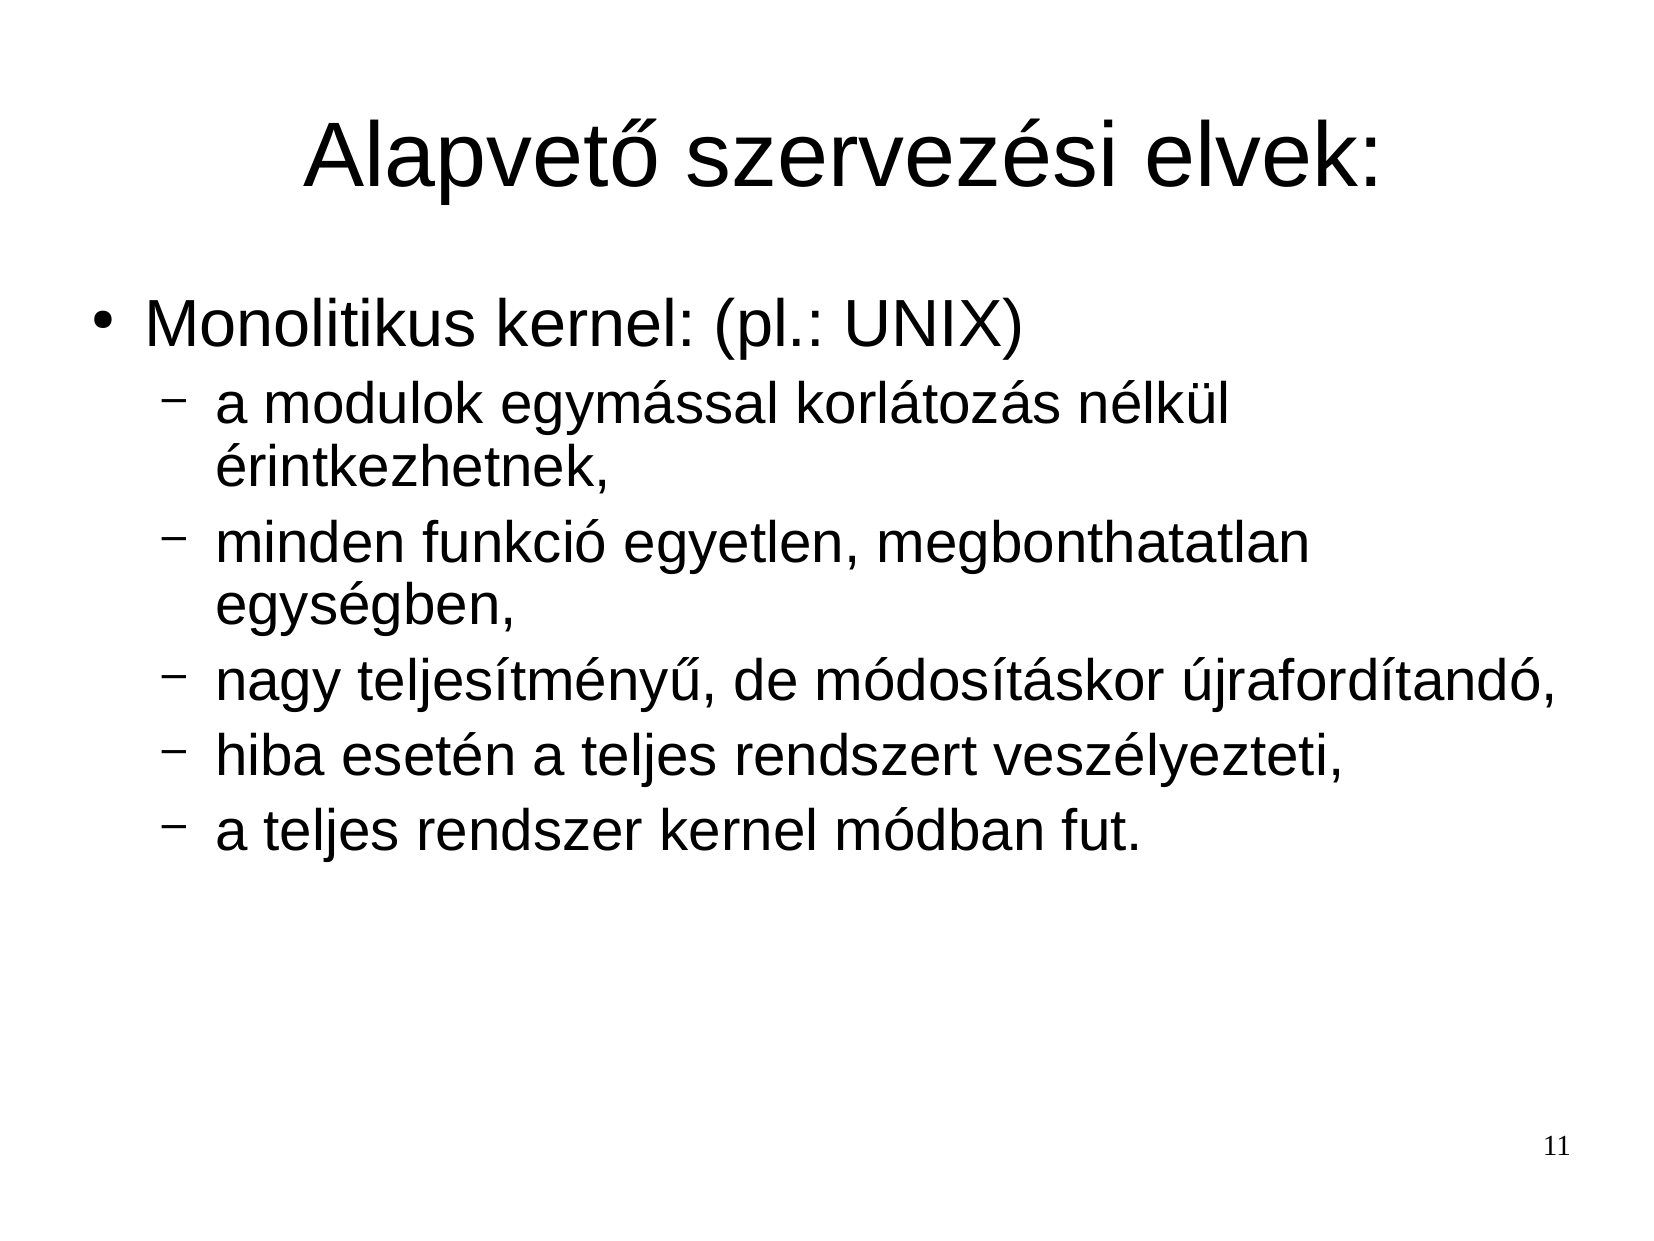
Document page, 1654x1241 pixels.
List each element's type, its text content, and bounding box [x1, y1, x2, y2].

list Monolitikus kernel: (pl.: UNIX) a modulok egymással korlátozás nélkül érintkezhetnek, minden funkció egyetlen, megbonthatatlan egységben, nagy teljesítményű, de módosításkor újrafordítandó, hiba esetén a teljes rendszert veszélyezteti, a teljes rendszer kernel módban fut. [58, 281, 1622, 1128]
title Alapvető szervezési elvek: [124, 46, 1530, 254]
